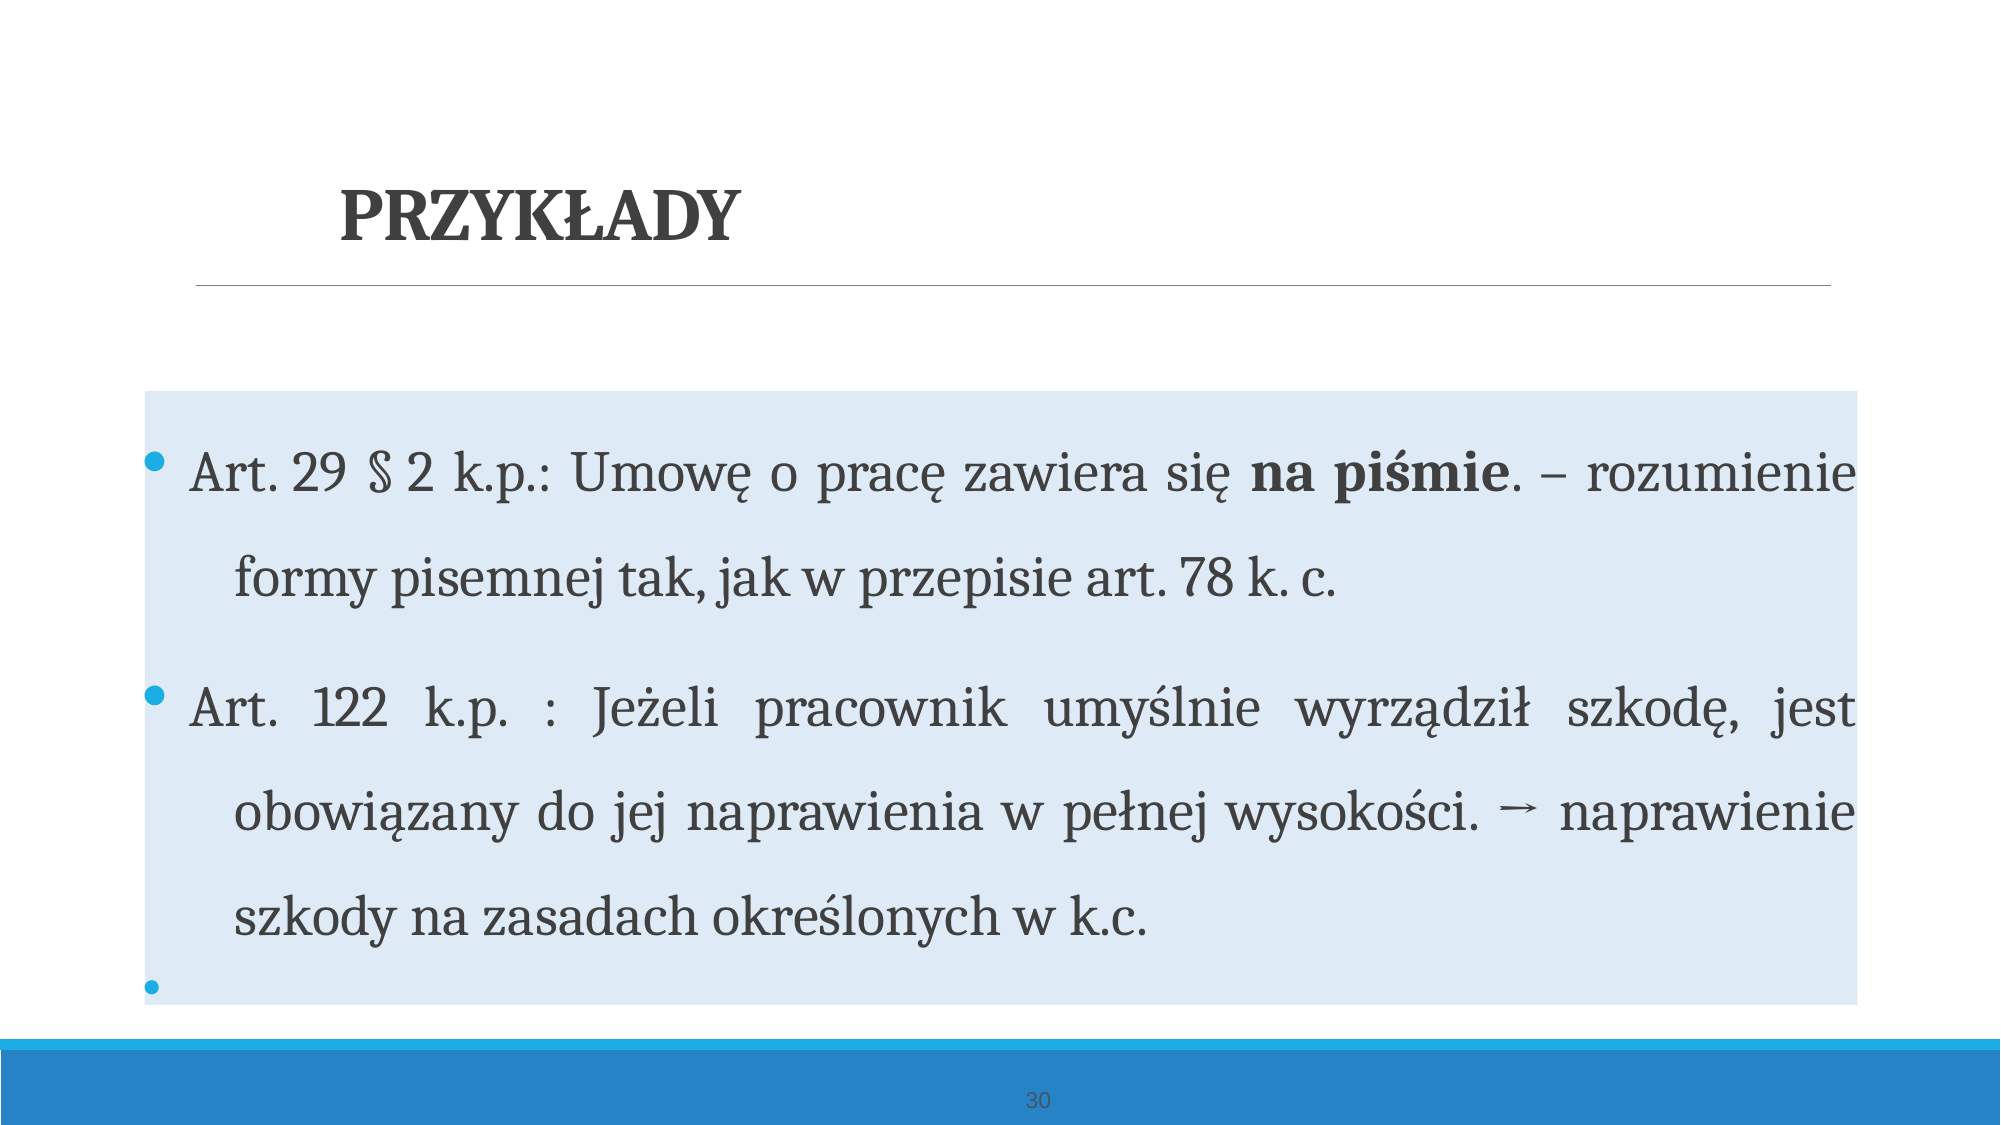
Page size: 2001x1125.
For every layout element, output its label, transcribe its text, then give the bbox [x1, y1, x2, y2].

list Art. 29 § 2 k.p.: Umowę o pracę zawiera się na piśmie. – rozumienie formy pisemnej tak, jak w przepisie art. 78 k. c. Art. 122 k.p. : Jeżeli pracownik umyślnie wyrządził szkodę, jest obowiązany do jej naprawienia w pełnej wysokości. → naprawienie szkody na zasadach określonych w k.c. [144, 391, 1858, 1005]
text_box [1025, 1075, 1123, 1114]
title PRZYKŁADY [324, 149, 1513, 263]
